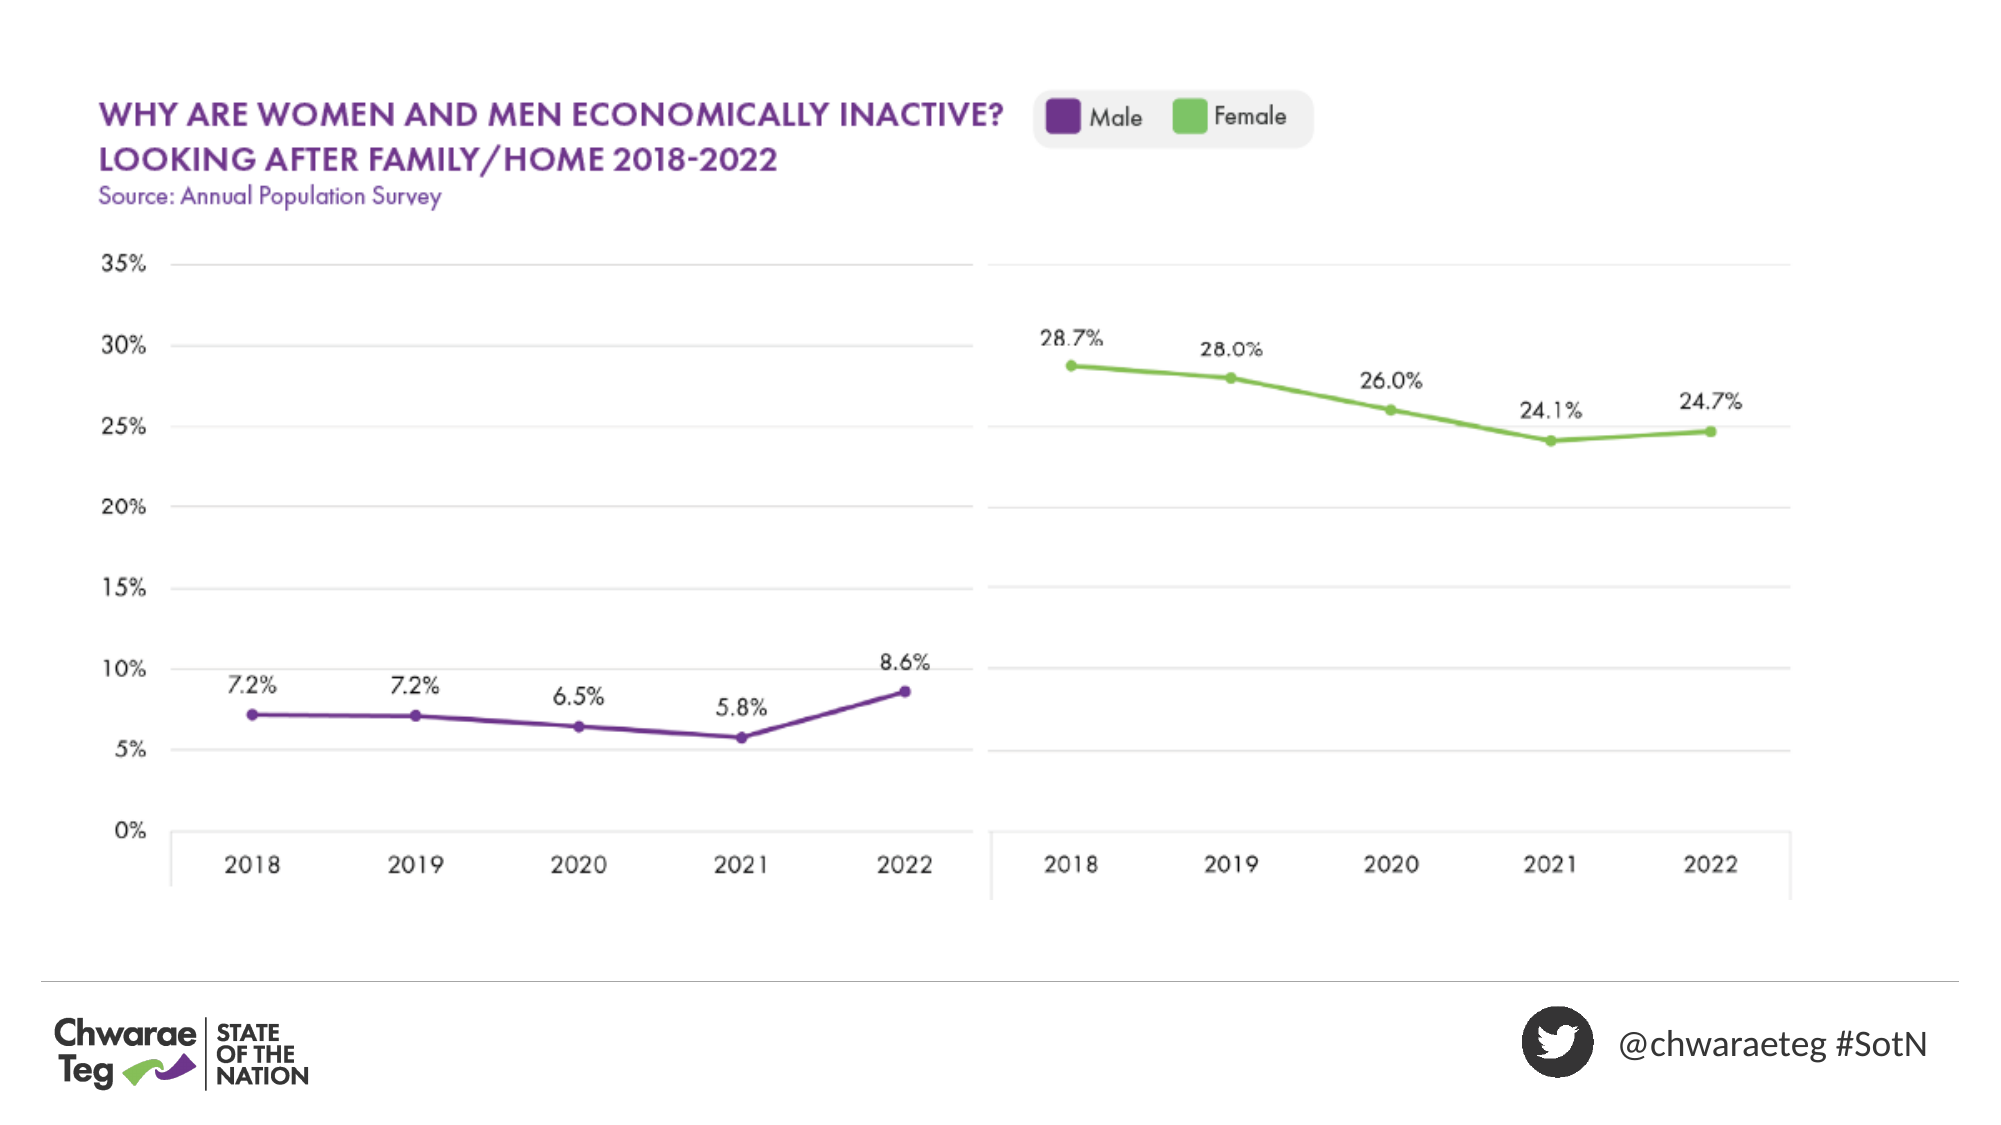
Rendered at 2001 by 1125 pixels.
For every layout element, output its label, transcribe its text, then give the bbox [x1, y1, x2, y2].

picture [1514, 998, 1602, 1085]
text_box @chwaraeteg #SotN [1601, 1011, 1983, 1072]
picture [56, 53, 1829, 901]
picture [18, 998, 352, 1104]
